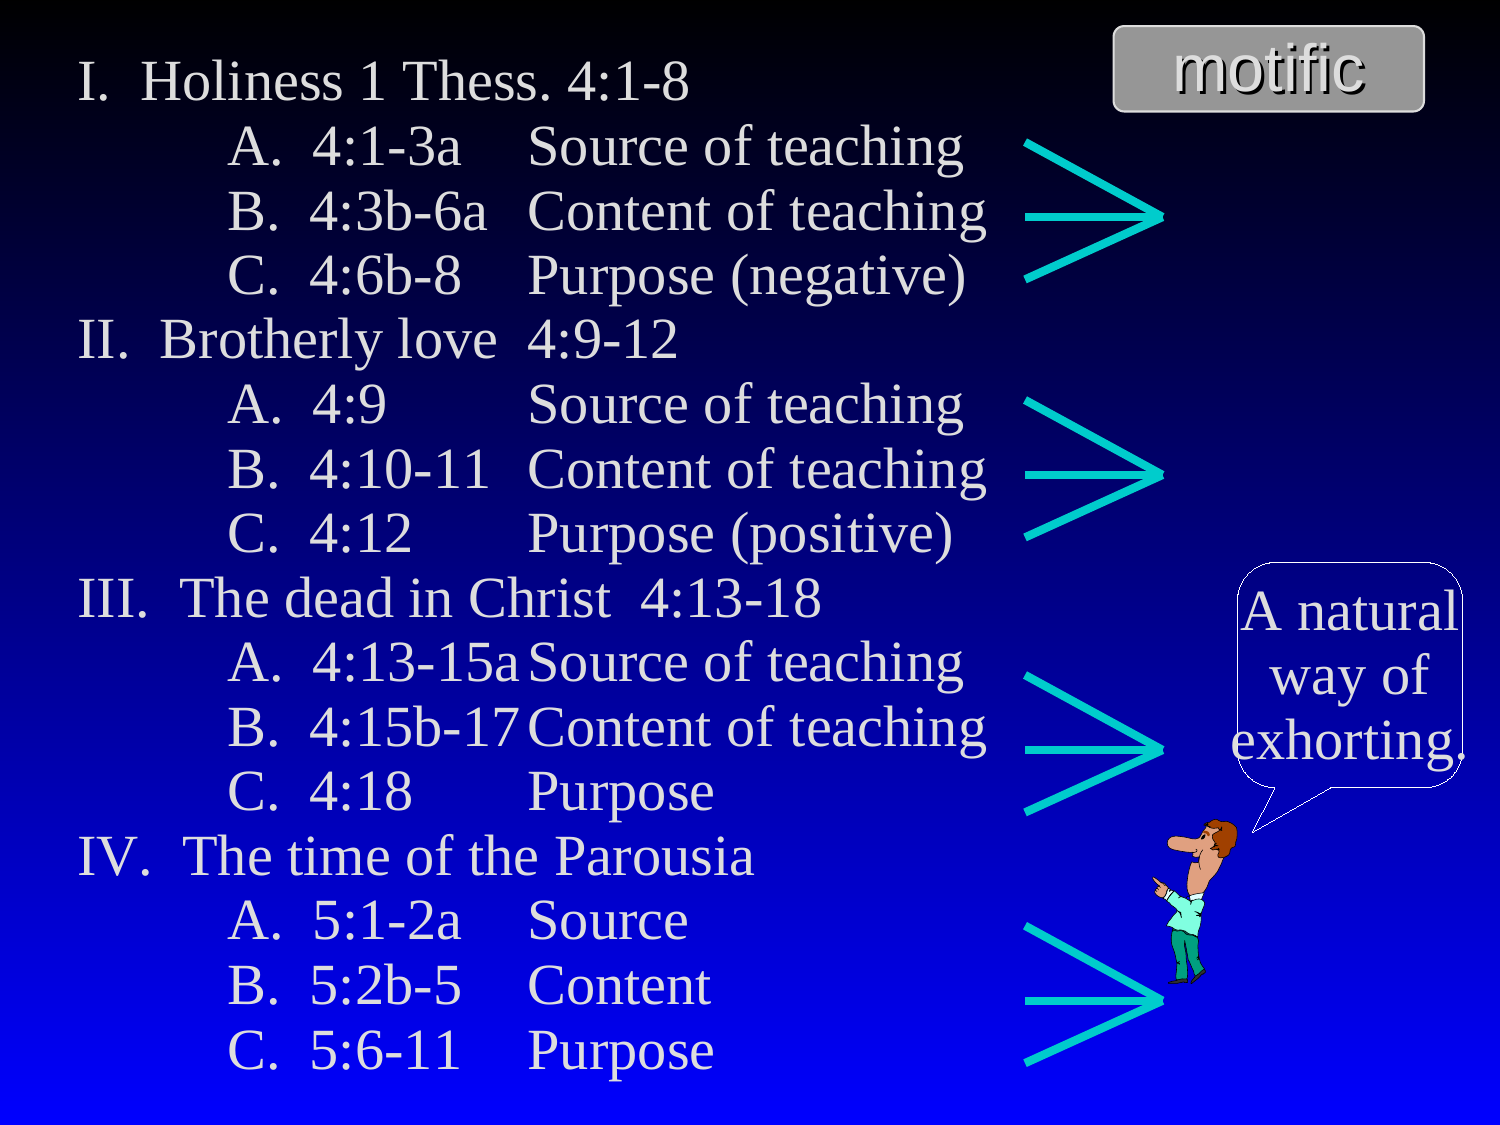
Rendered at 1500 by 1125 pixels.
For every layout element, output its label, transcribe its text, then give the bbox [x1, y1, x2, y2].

chart [1151, 818, 1239, 985]
text_box motific [1113, 26, 1424, 112]
text_box I. Holiness 1 Thess. 4:1-8 A. 4:1-3a Source of teaching B. 4:3b-6a Content of teaching C. 4:6b-8 Purpose (negative) II. Brotherly love 4:9-12 A. 4:9 Source of teaching B. 4:10-11 Content of teaching C. 4:12 Purpose (positive) III. The dead in Christ 4:13-18 A. 4:13-15a Source of teaching B. 4:15b-17 Content of teaching C. 4:18 Purpose IV. The time of the Parousia A. 5:1-2a Source B. 5:2b-5 Content C. 5:6-11 Purpose [62, 41, 1163, 1090]
text_box A natural way of exhorting. [1237, 562, 1463, 833]
